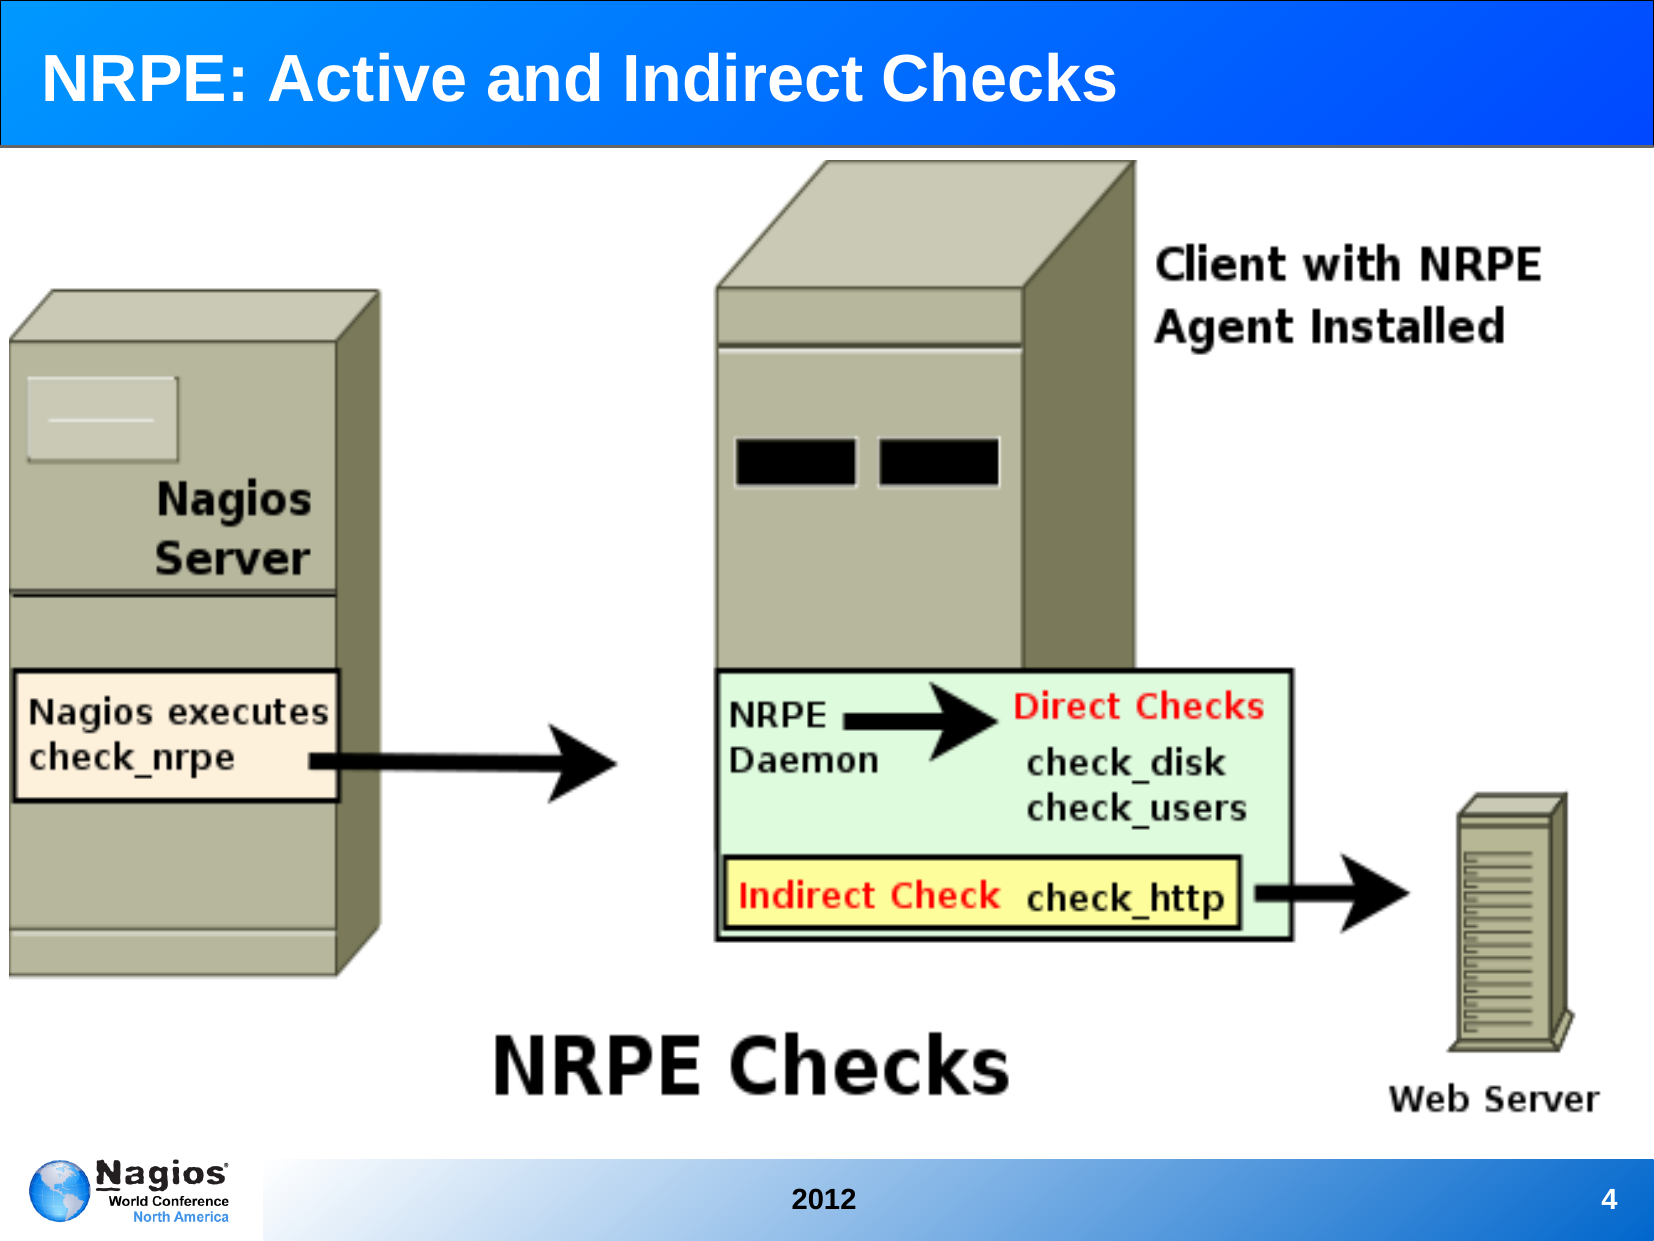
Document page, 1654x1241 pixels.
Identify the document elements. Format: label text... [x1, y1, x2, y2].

picture [29, 1159, 229, 1235]
title NRPE: Active and Indirect Checks [41, 36, 1248, 120]
picture [9, 160, 1608, 1121]
